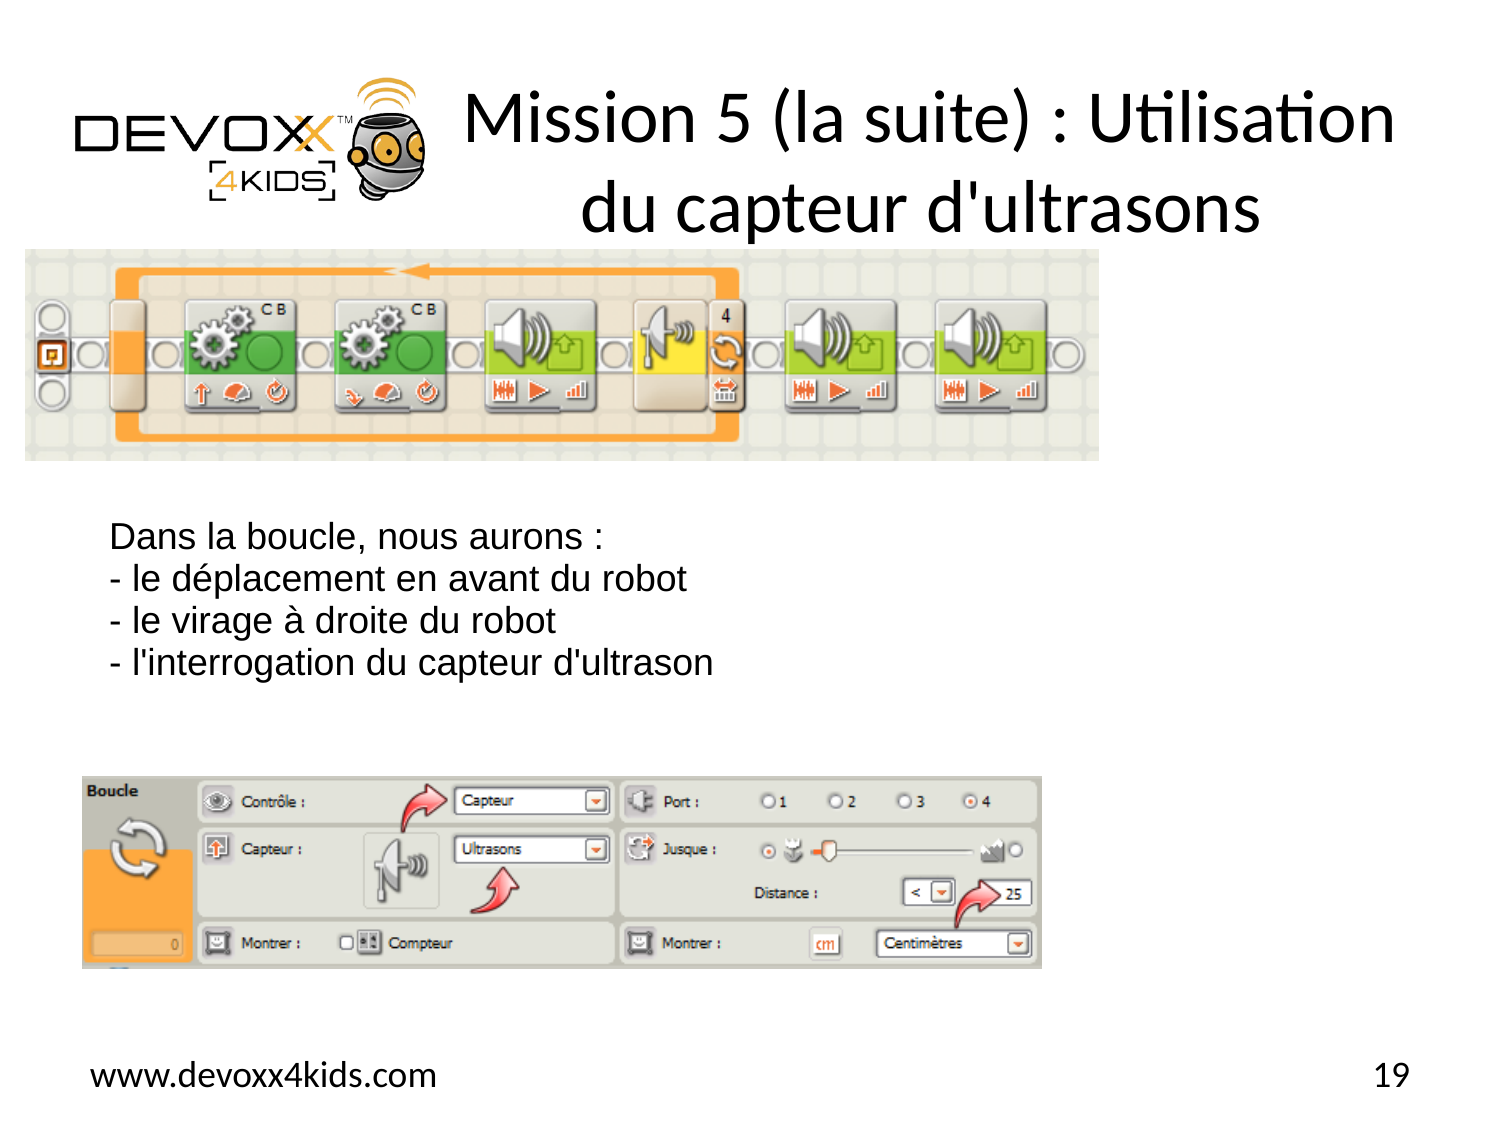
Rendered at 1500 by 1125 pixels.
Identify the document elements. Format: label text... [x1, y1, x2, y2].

text_box <numéro> [1074, 1042, 1425, 1103]
picture [75, 77, 425, 201]
picture [82, 776, 1042, 969]
picture [25, 249, 1099, 461]
title Mission 5 (la suite) : Utilisation du capteur d'ultrasons [437, 60, 1423, 249]
text_box Dans la boucle, nous aurons : - le déplacement en avant du robot - le virage à droite du robot - l'interrogation du capteur d'ultrason [94, 507, 730, 691]
